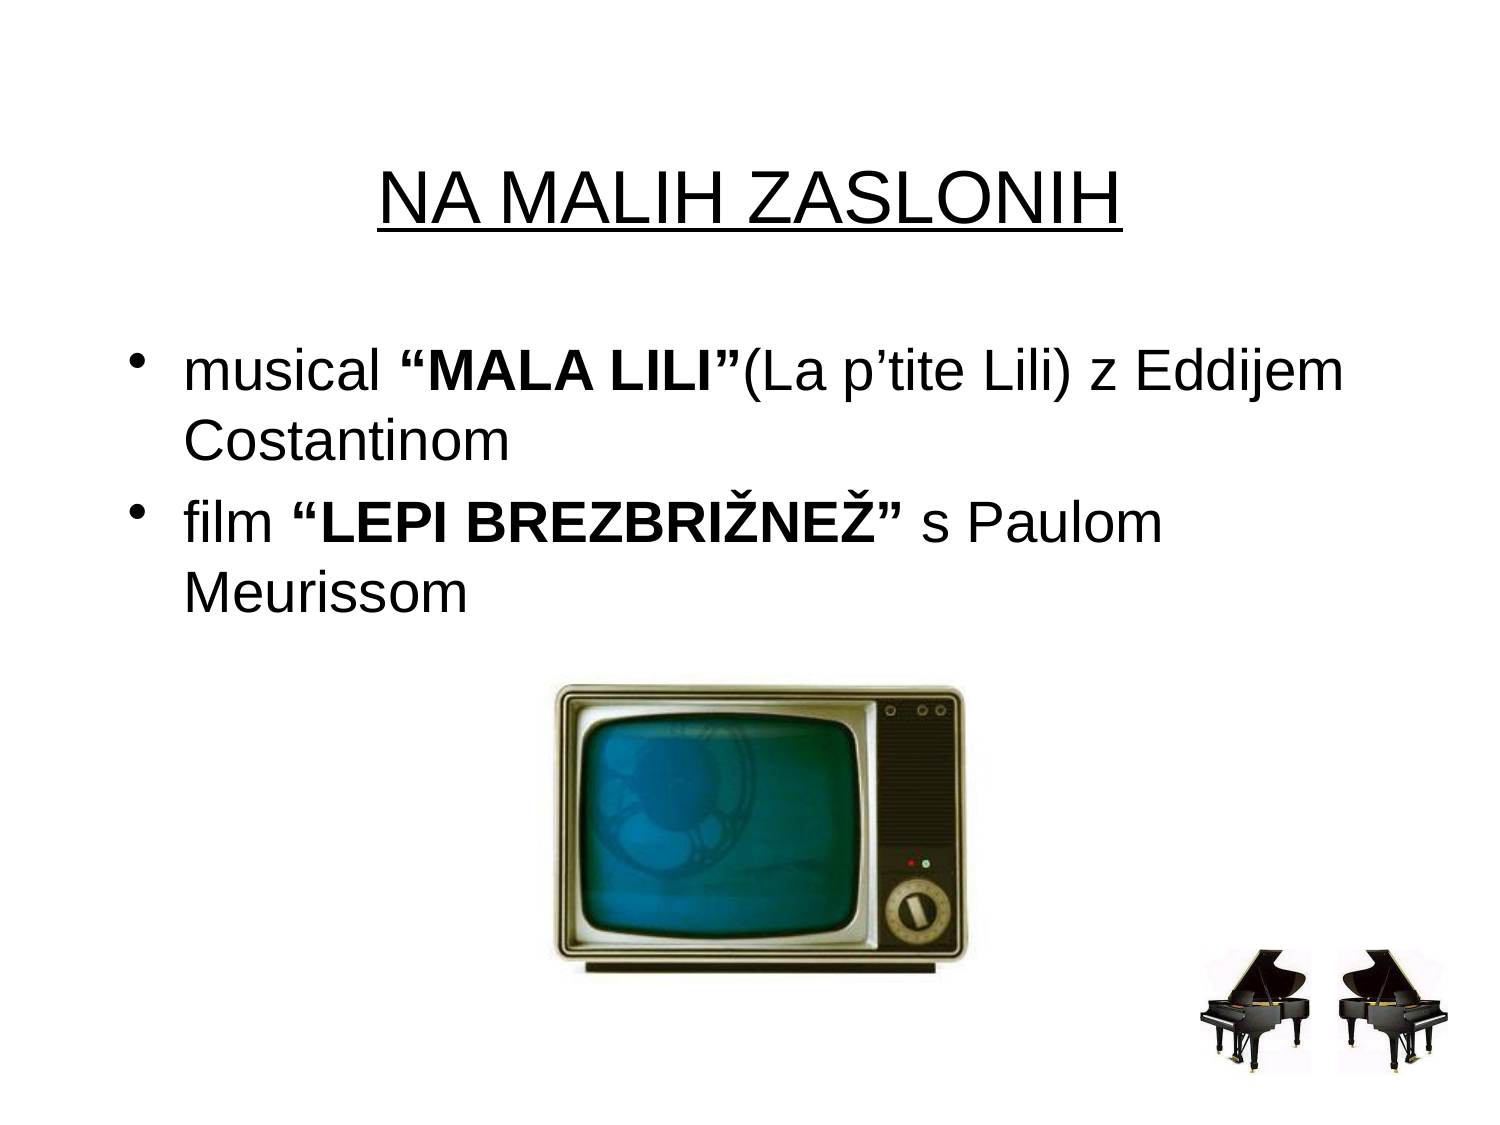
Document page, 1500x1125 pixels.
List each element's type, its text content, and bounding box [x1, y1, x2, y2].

picture [537, 674, 988, 1005]
picture [1200, 949, 1311, 1075]
title NA MALIH ZASLONIH [112, 99, 1388, 288]
list musical “MALA LILI”(La p’tite Lili) z Eddijem Costantinom film “LEPI BREZBRIŽNEŽ” s Paulom Meurissom [112, 324, 1388, 650]
picture [1337, 949, 1448, 1075]
